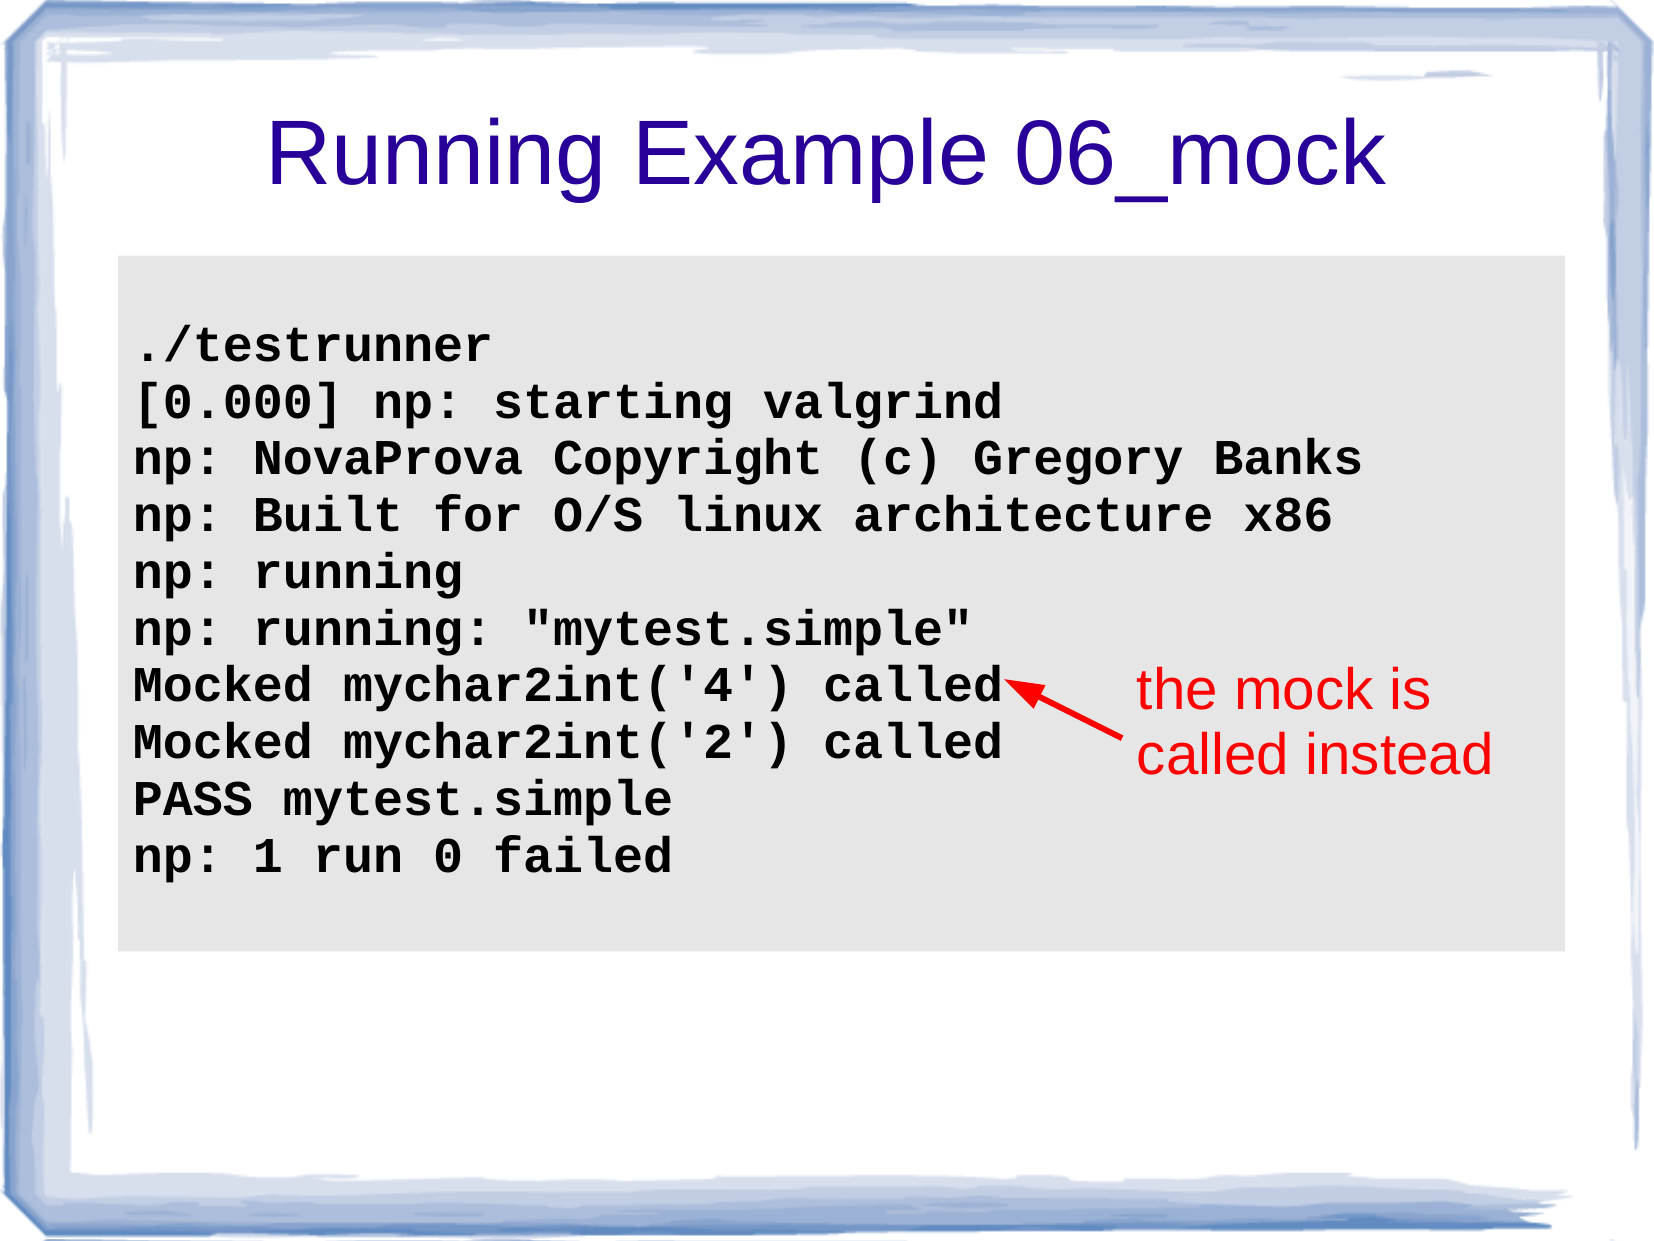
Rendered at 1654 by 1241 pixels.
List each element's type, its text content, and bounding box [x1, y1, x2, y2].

text_box ./testrunner [0.000] np: starting valgrind np: NovaProva Copyright (c) Gregory Banks np: Built for O/S linux architecture x86 np: running np: running: "mytest.simple" Mocked mychar2int('4') called Mocked mychar2int('2') called PASS mytest.simple np: 1 run 0 failed [118, 255, 1565, 952]
text_box the mock is called instead [1122, 649, 1510, 827]
picture [0, 0, 1654, 1241]
title Running Example 06_mock [82, 49, 1571, 257]
